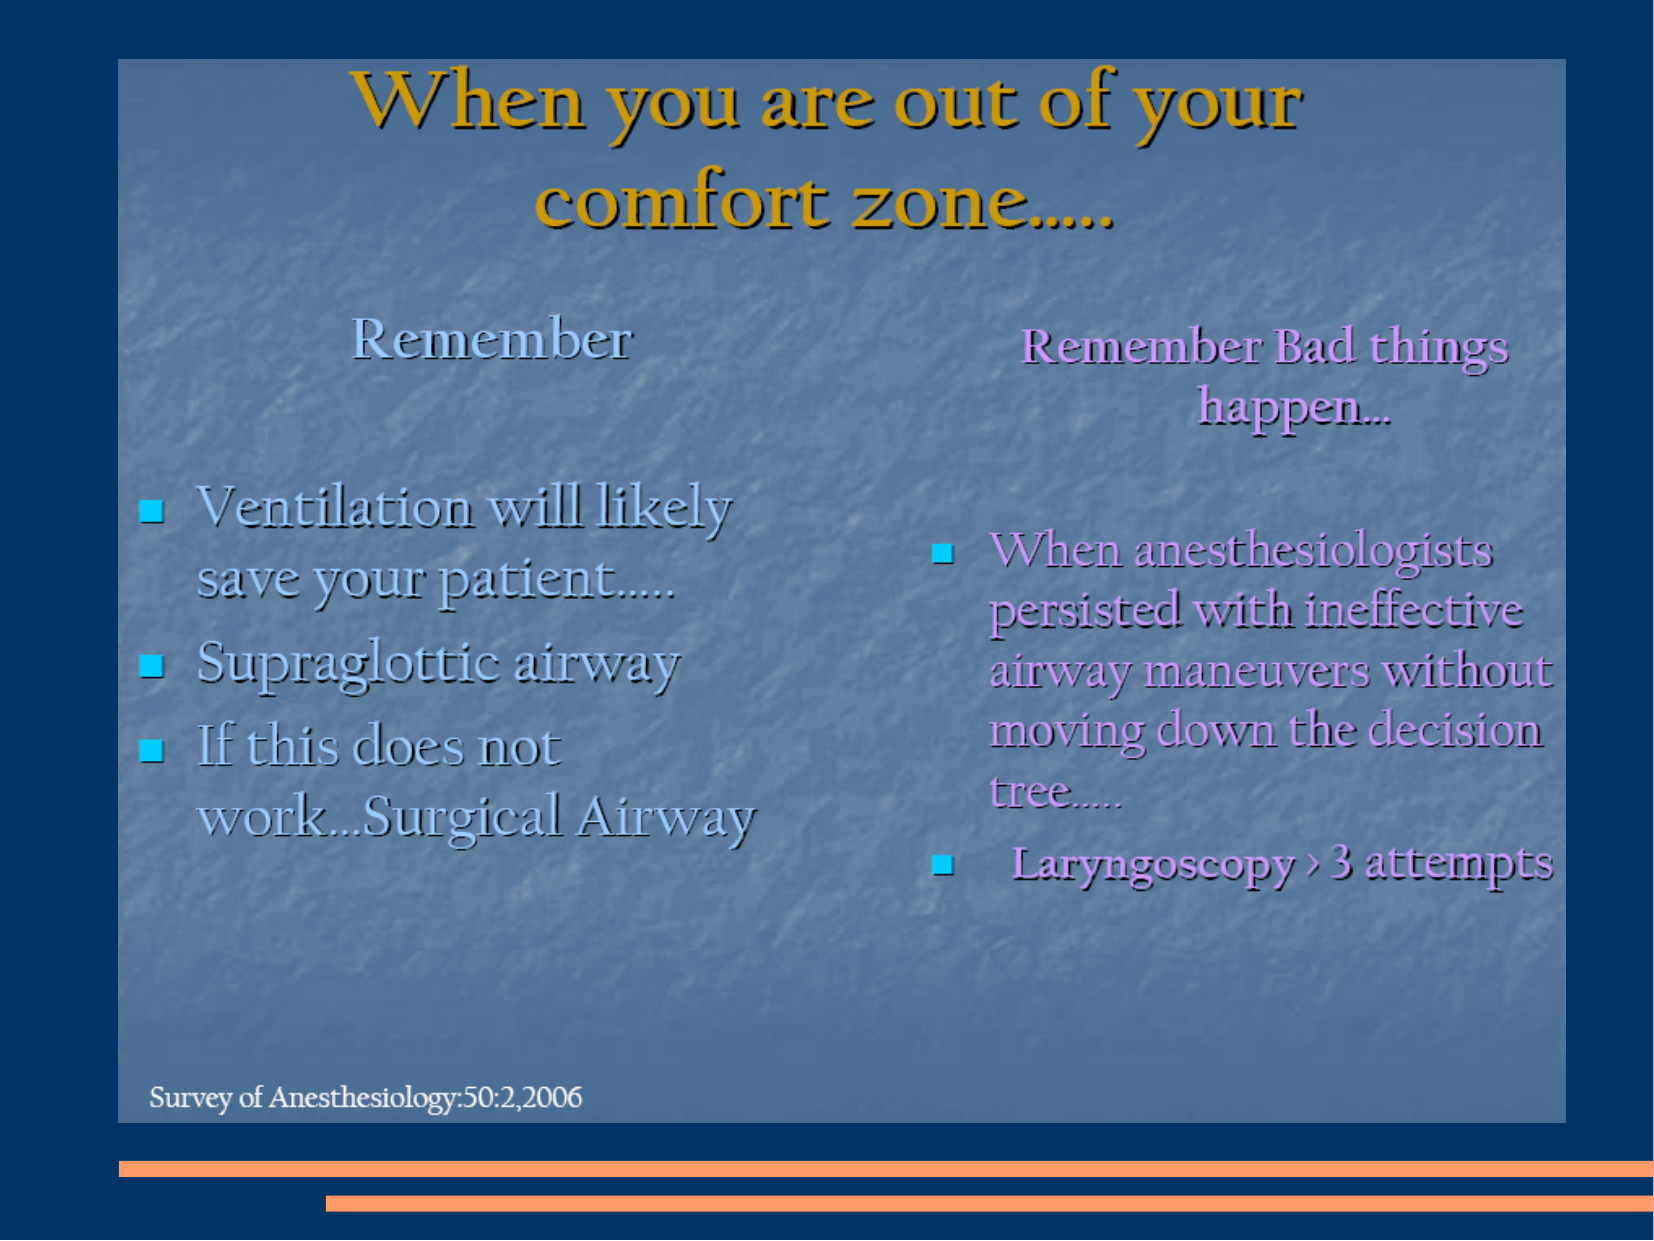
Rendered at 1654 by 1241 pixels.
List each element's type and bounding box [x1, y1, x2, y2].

picture [118, 59, 1566, 1123]
